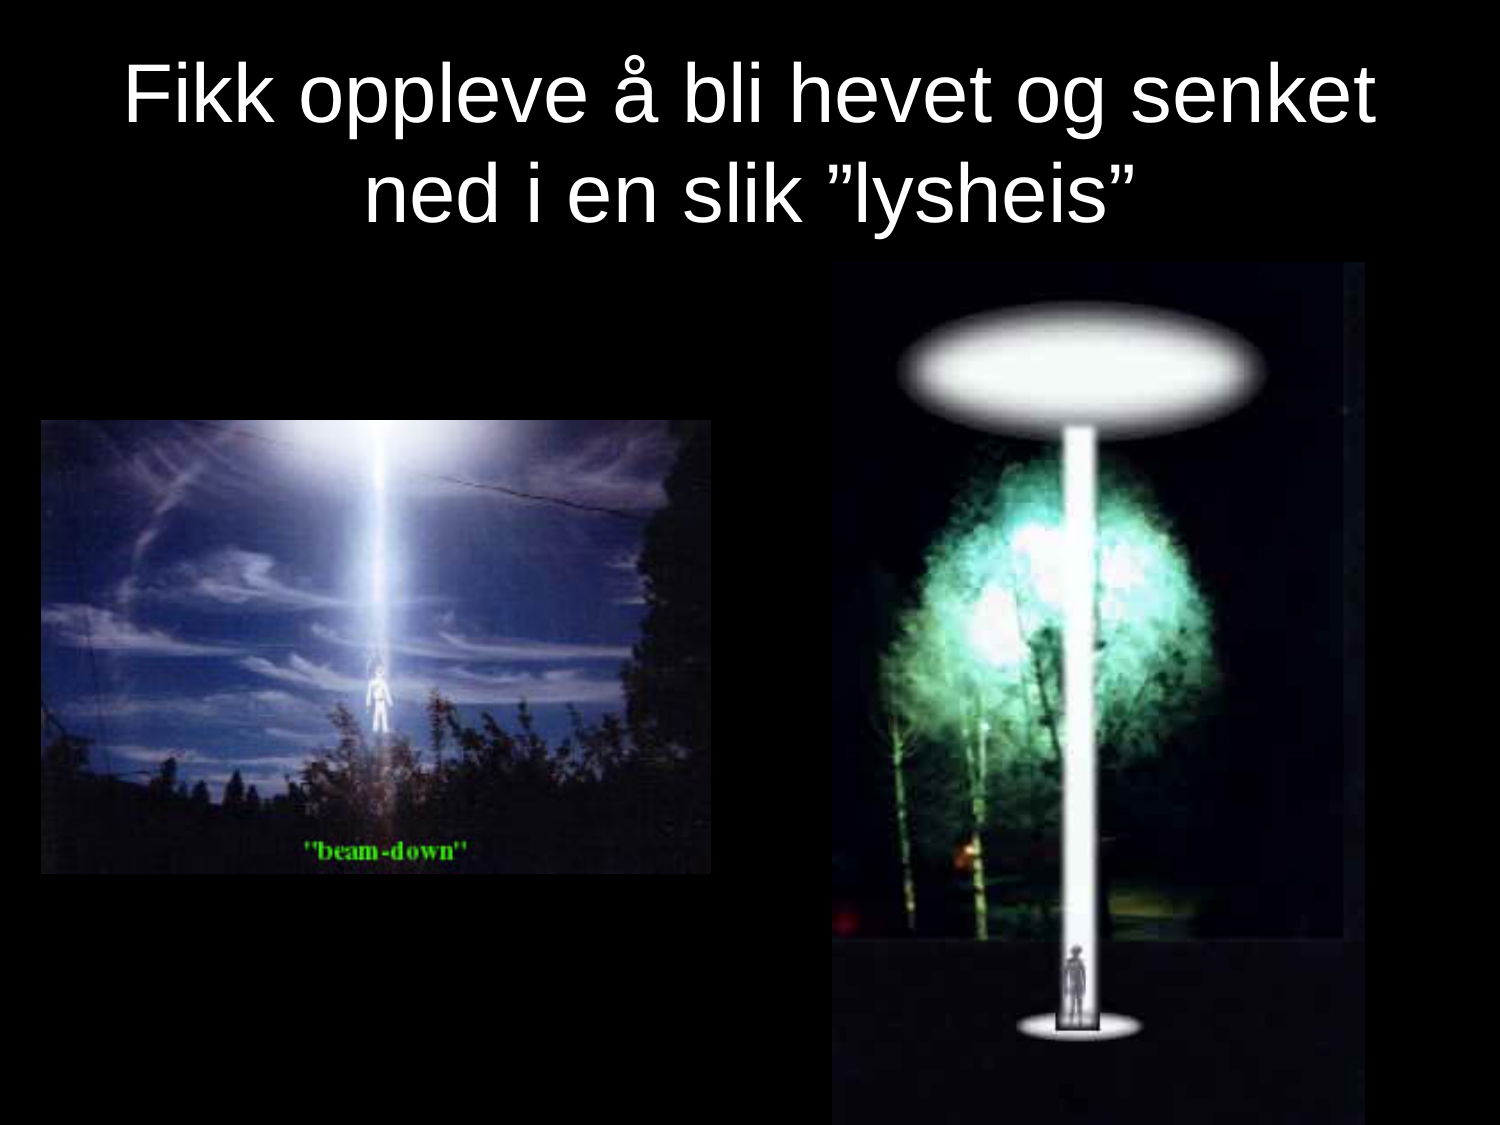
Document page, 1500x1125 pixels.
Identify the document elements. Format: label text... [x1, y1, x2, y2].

title Fikk oppleve å bli hevet og senket ned i en slik ”lysheis” [75, 45, 1426, 233]
picture [41, 420, 711, 874]
picture [832, 262, 1365, 1125]
